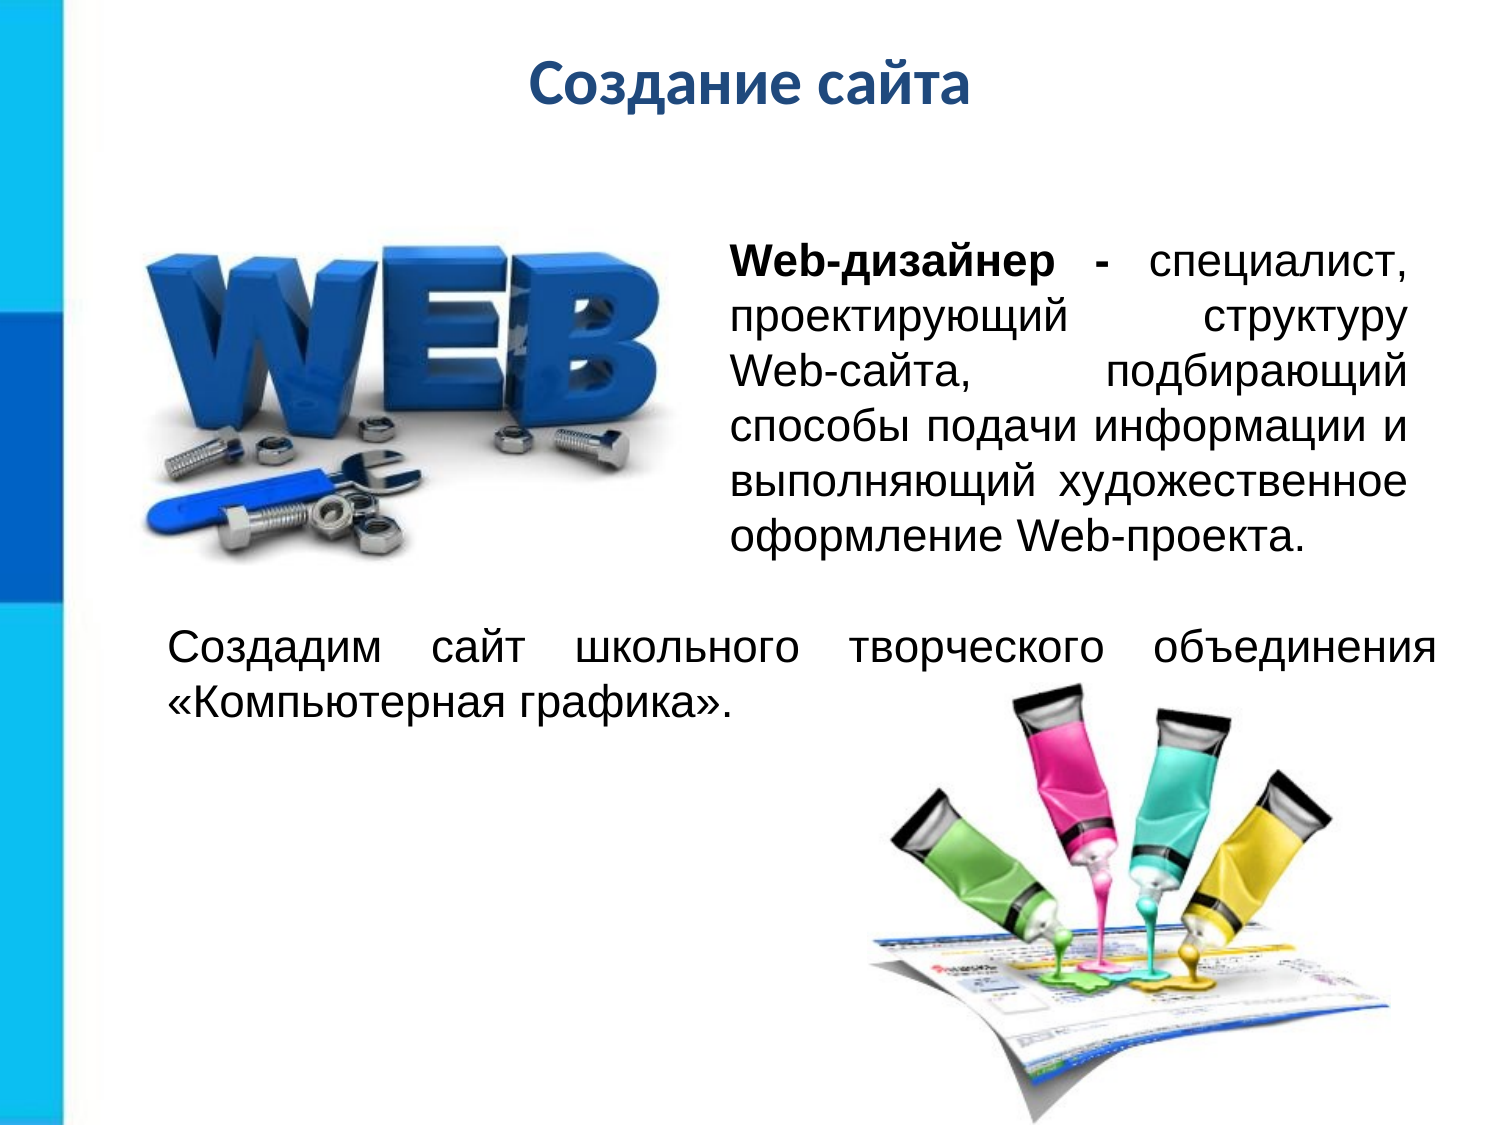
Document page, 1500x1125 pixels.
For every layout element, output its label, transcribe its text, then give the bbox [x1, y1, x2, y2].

text_box Создание сайта [76, 31, 1425, 126]
text_box Web-дизайнер - специалист, проектирующий структуру Web-сайта, подбирающий способы подачи информации и выполняющий художественное оформление Web-проекта. [719, 222, 1424, 568]
text_box Создадим сайт школьного творческого объединения «Компьютерная графика». [152, 609, 1454, 735]
picture [0, 0, 1500, 1125]
